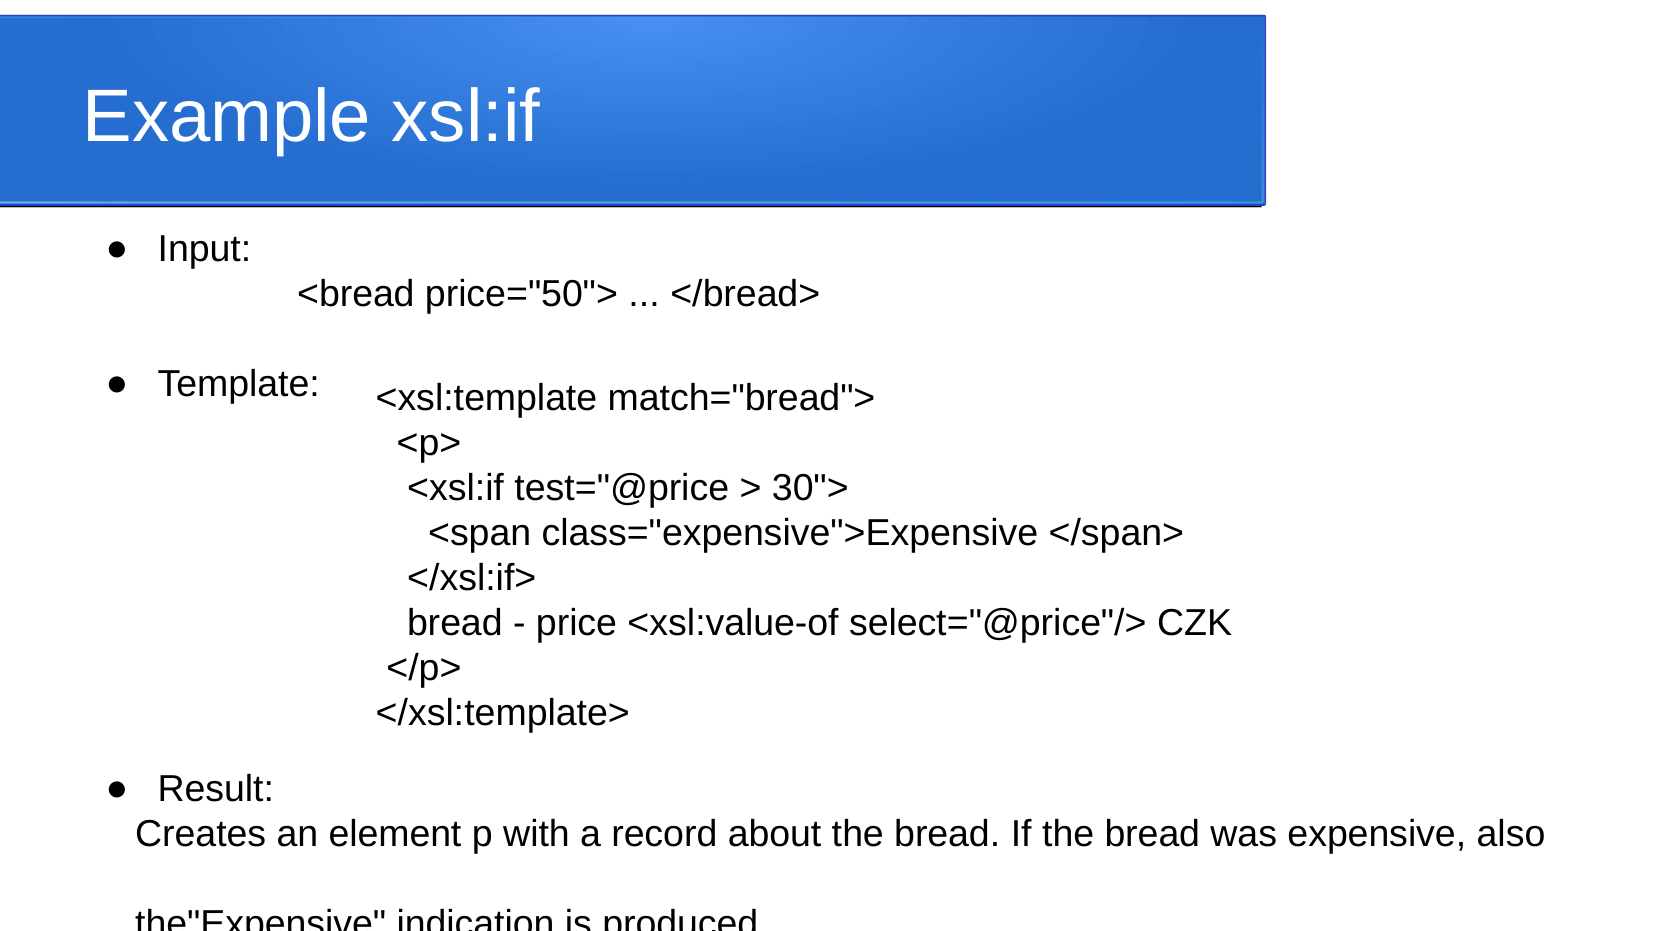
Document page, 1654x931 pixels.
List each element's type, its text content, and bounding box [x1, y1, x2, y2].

text_box <bread price="50"> ... </bread> [281, 253, 852, 362]
list Input: Template: Result: Creates an element p with a record about the bread. If the bread was expensive, also the"Expensive" indication is produced. [82, 224, 1571, 764]
text_box <xsl:template match="bread"> <p> <xsl:if test="@price > 30"> <span class="expensive">Expensive </span> </xsl:if> bread - price <xsl:value-of select="@price"/> CZK </p> </xsl:template> [360, 358, 1260, 774]
title Example xsl:if [82, 35, 1235, 189]
picture [0, 13, 1269, 211]
